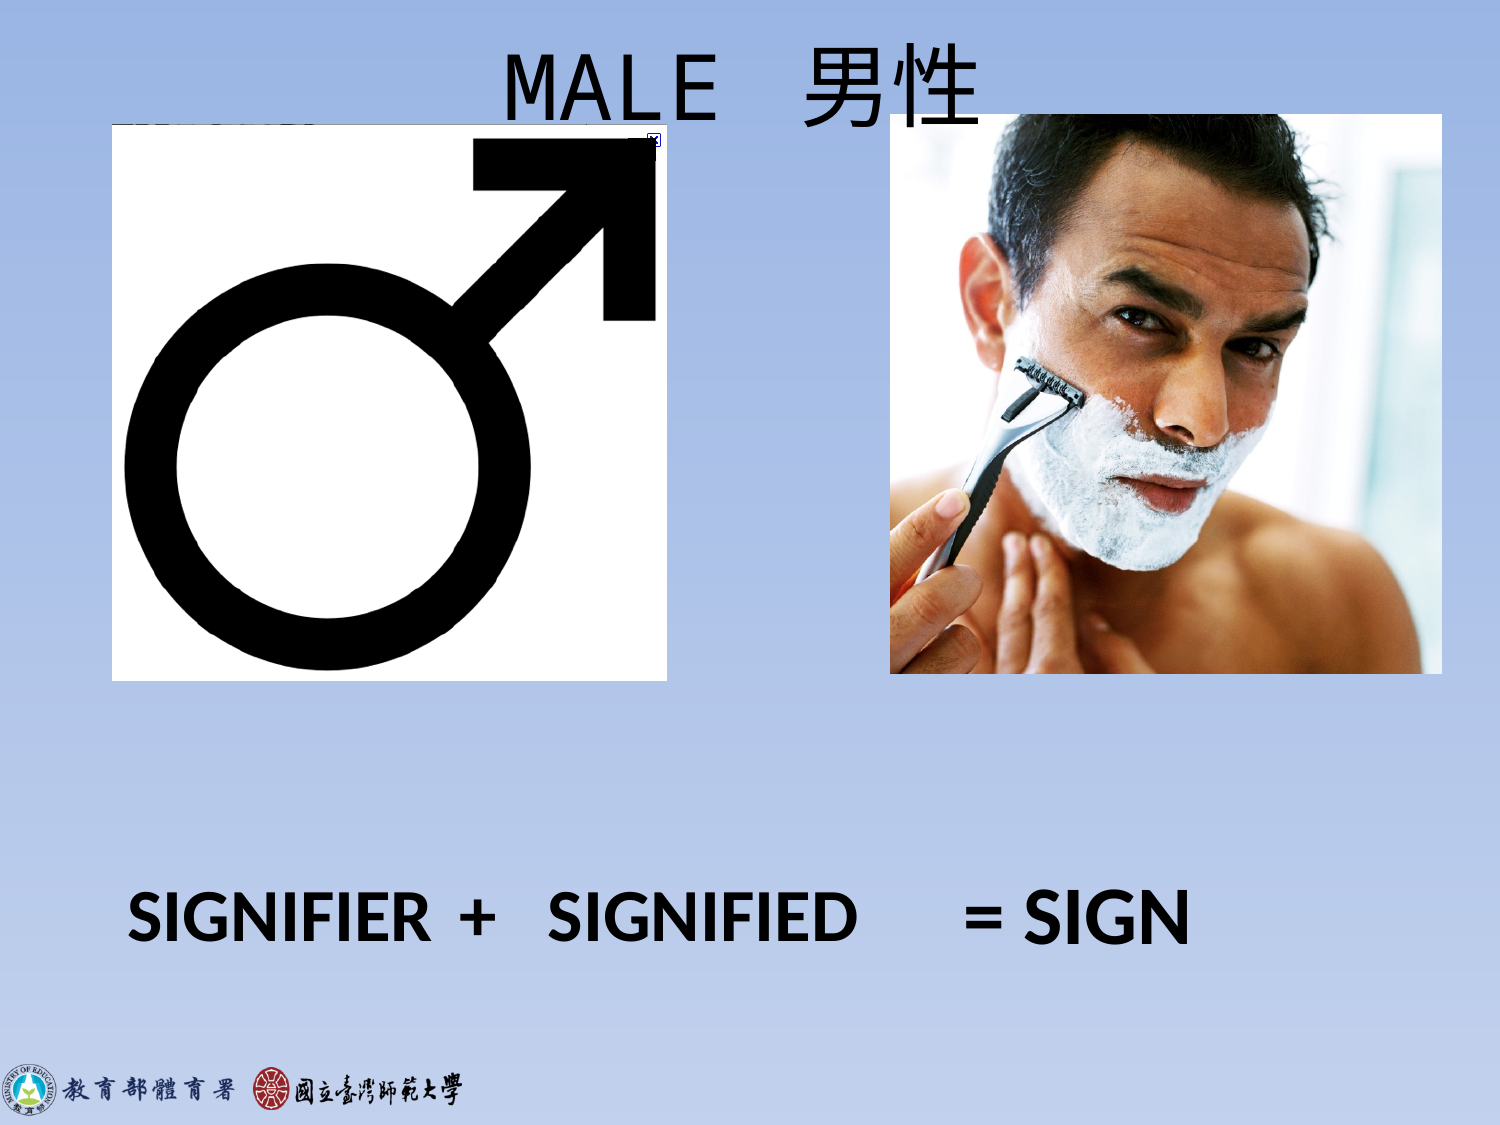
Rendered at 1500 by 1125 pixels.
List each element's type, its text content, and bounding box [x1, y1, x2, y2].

picture [890, 126, 1442, 674]
text_box = SIGN [843, 853, 1313, 970]
picture [112, 126, 667, 681]
text_box SIGNIFIER [112, 859, 427, 964]
text_box SIGNIFIED [528, 859, 843, 964]
text_box + [427, 859, 528, 964]
title MALE 男性 [91, 20, 1442, 126]
